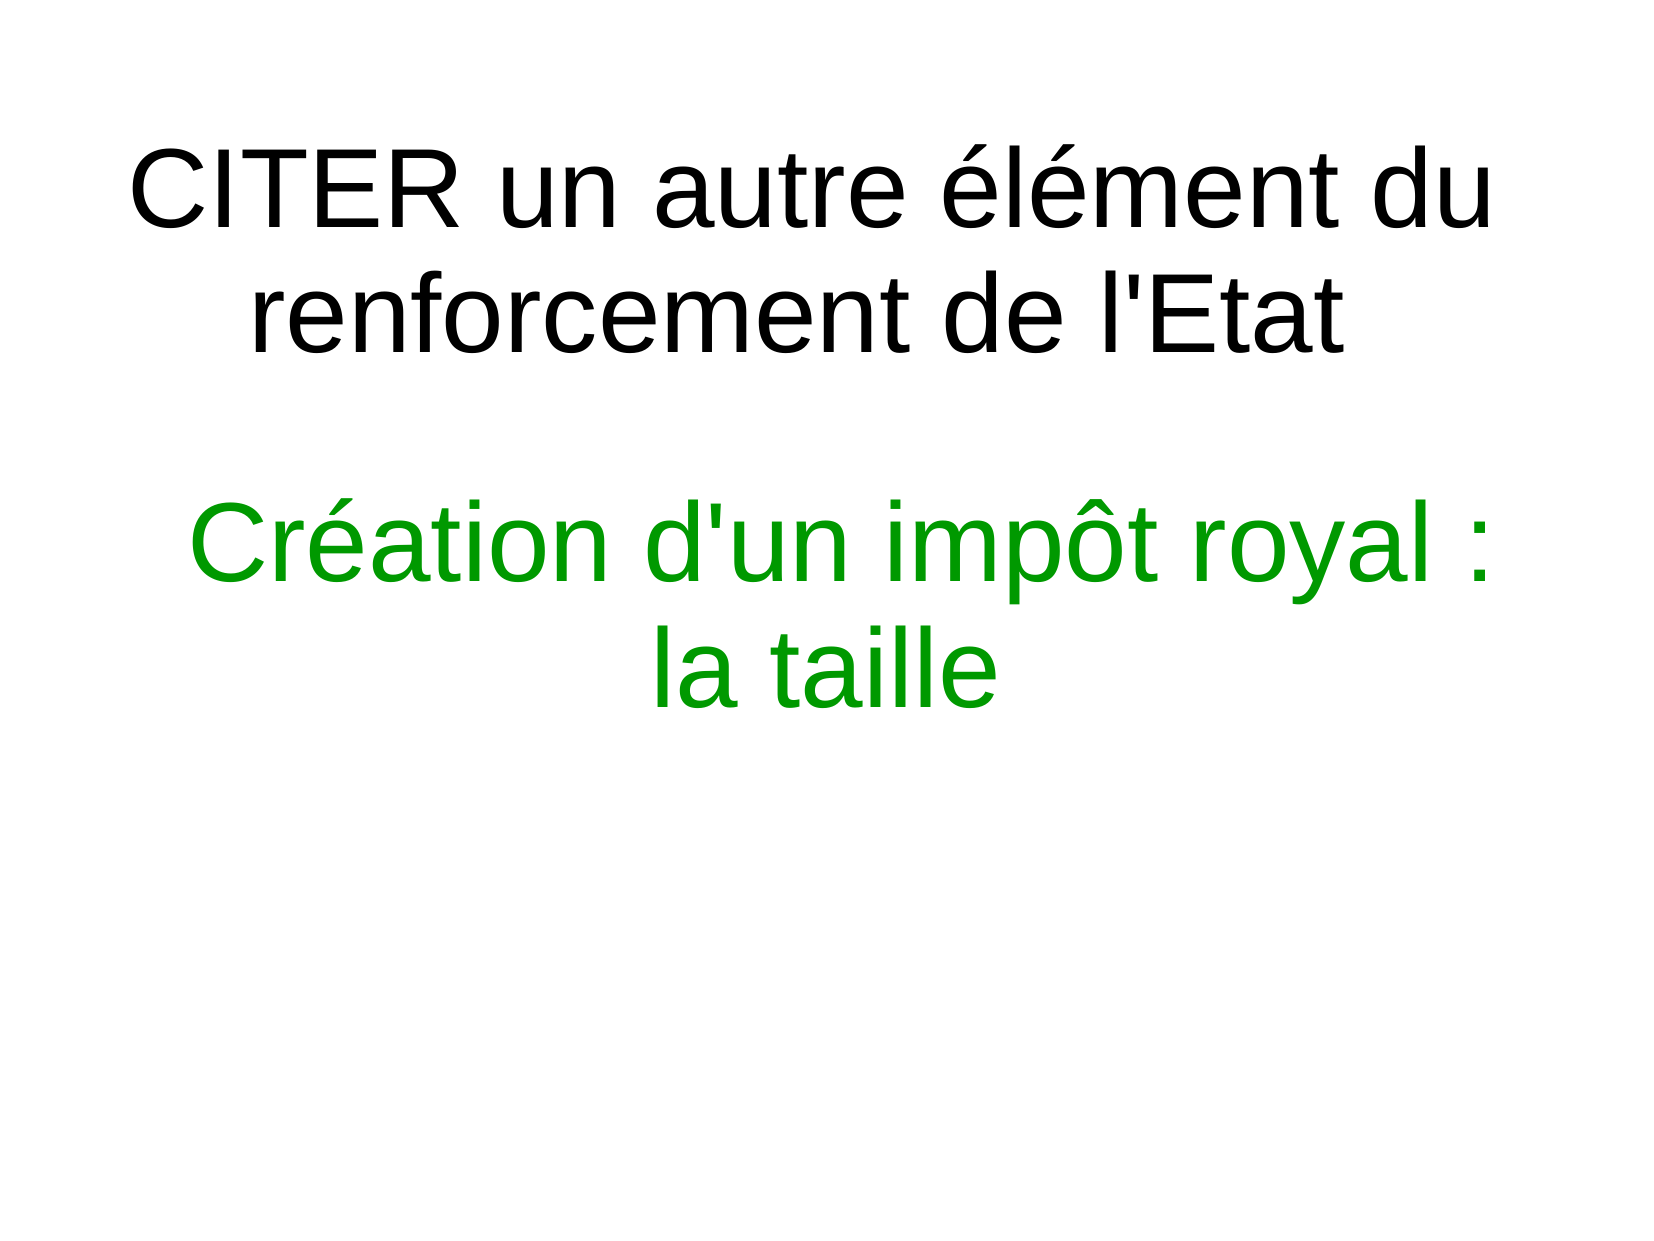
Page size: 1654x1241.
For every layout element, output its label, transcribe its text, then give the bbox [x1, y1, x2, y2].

text_box CITER un autre élément du renforcement de l'Etat [88, 118, 1536, 384]
text_box Création d'un impôt royal : la taille [118, 472, 1565, 739]
